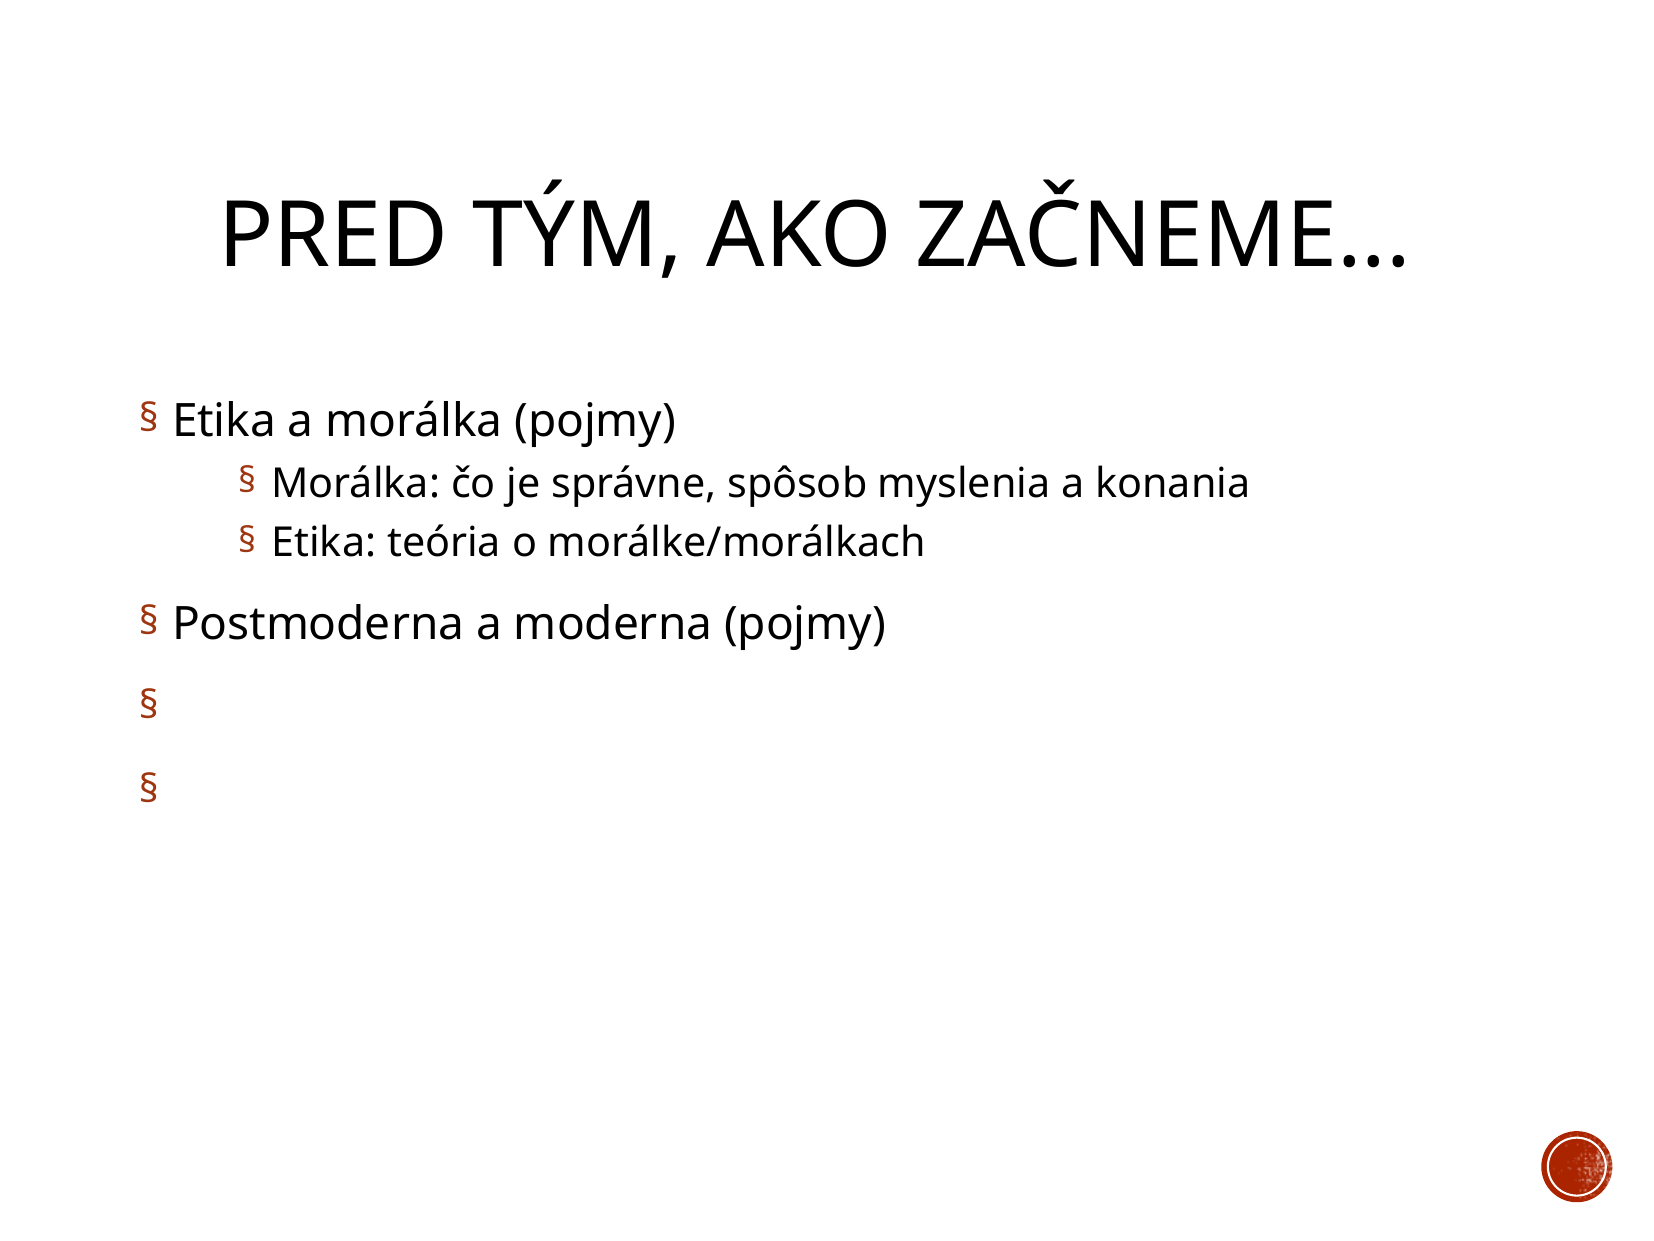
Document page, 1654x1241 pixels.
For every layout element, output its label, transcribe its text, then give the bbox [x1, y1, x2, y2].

list Etika a morálka (pojmy) Morálka: čo je správne, spôsob myslenia a konania Etika: teória o morálke/morálkach Postmoderna a moderna (pojmy) [124, 383, 1530, 1117]
title Pred tým, ako začneme... [124, 87, 1530, 379]
